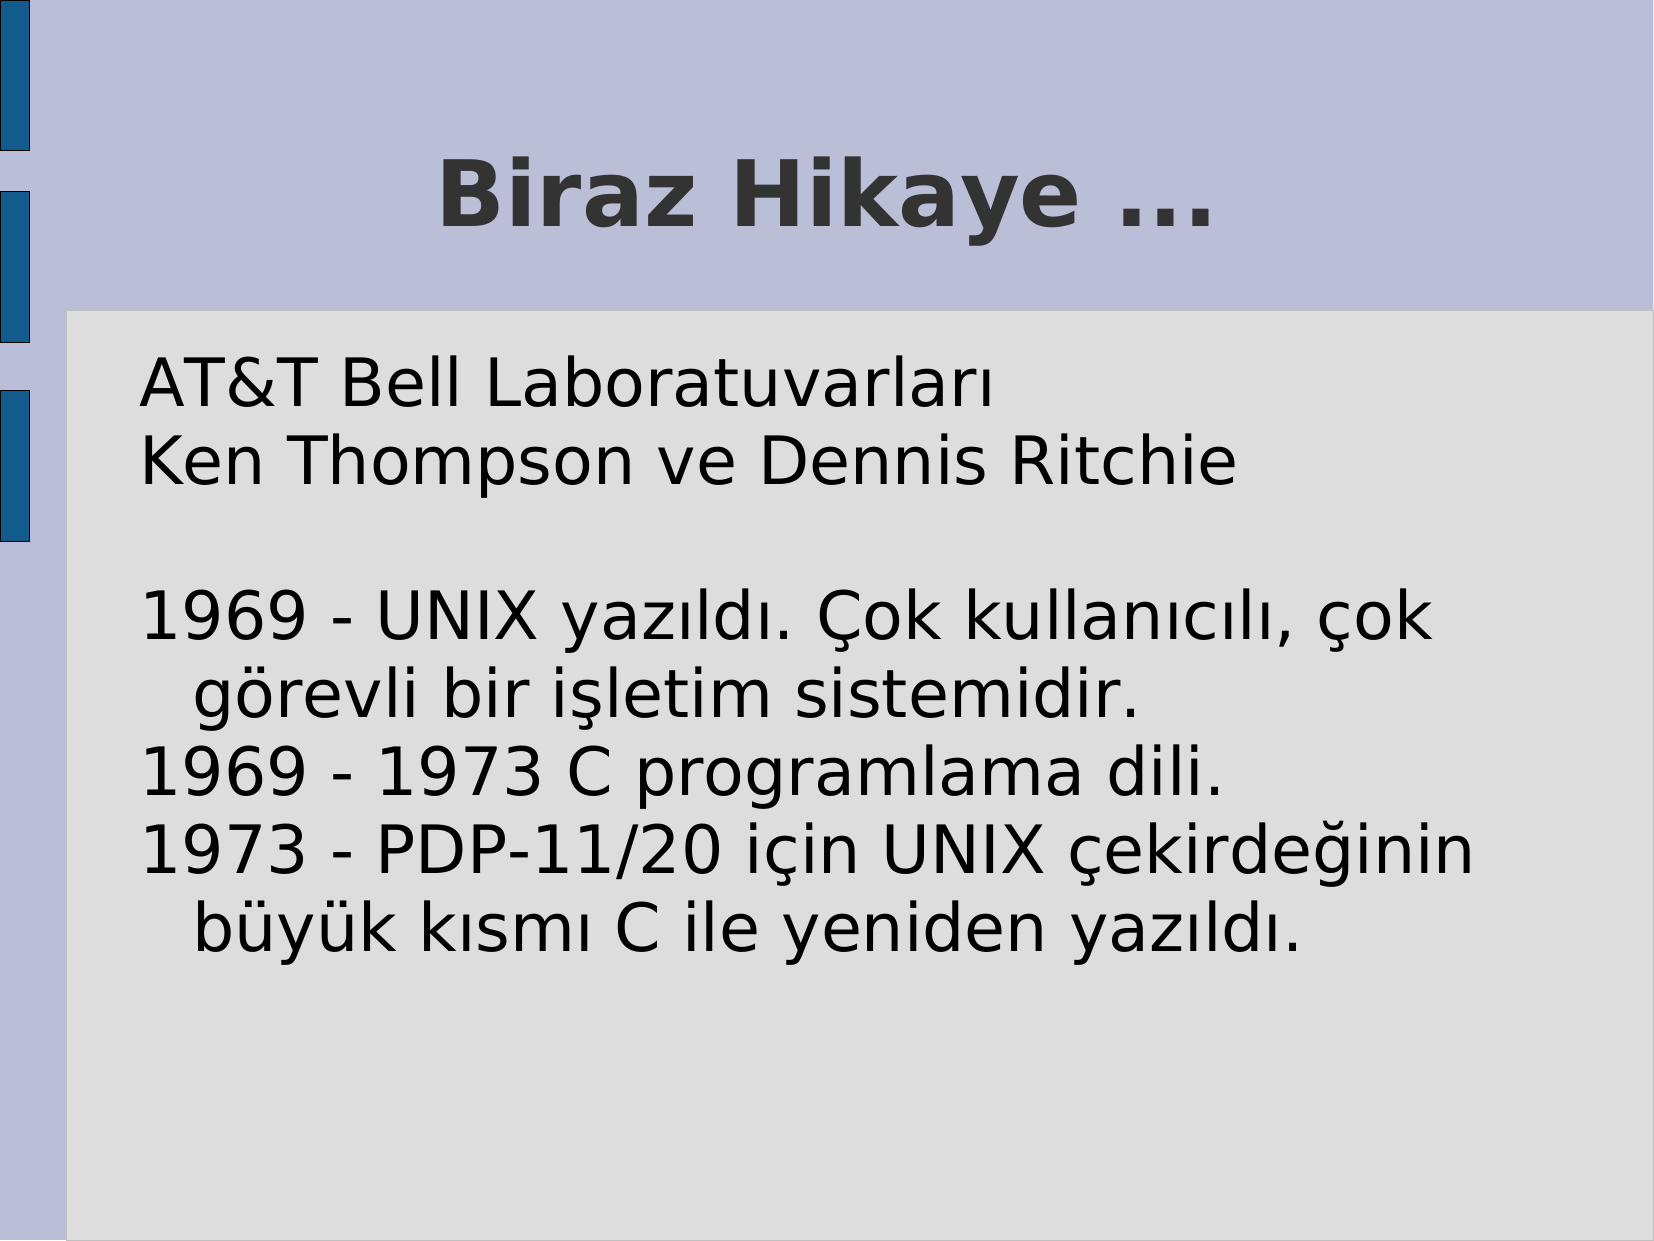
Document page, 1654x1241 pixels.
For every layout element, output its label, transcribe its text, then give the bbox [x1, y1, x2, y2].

list AT&T Bell Laboratuvarları Ken Thompson ve Dennis Ritchie 1969 - UNIX yazıldı. Çok kullanıcılı, çok görevli bir işletim sistemidir. 1969 - 1973 C programlama dili. 1973 - PDP-11/20 için UNIX çekirdeğinin büyük kısmı C ile yeniden yazıldı. [121, 344, 1534, 1127]
title Biraz Hikaye ... [121, 91, 1534, 299]
